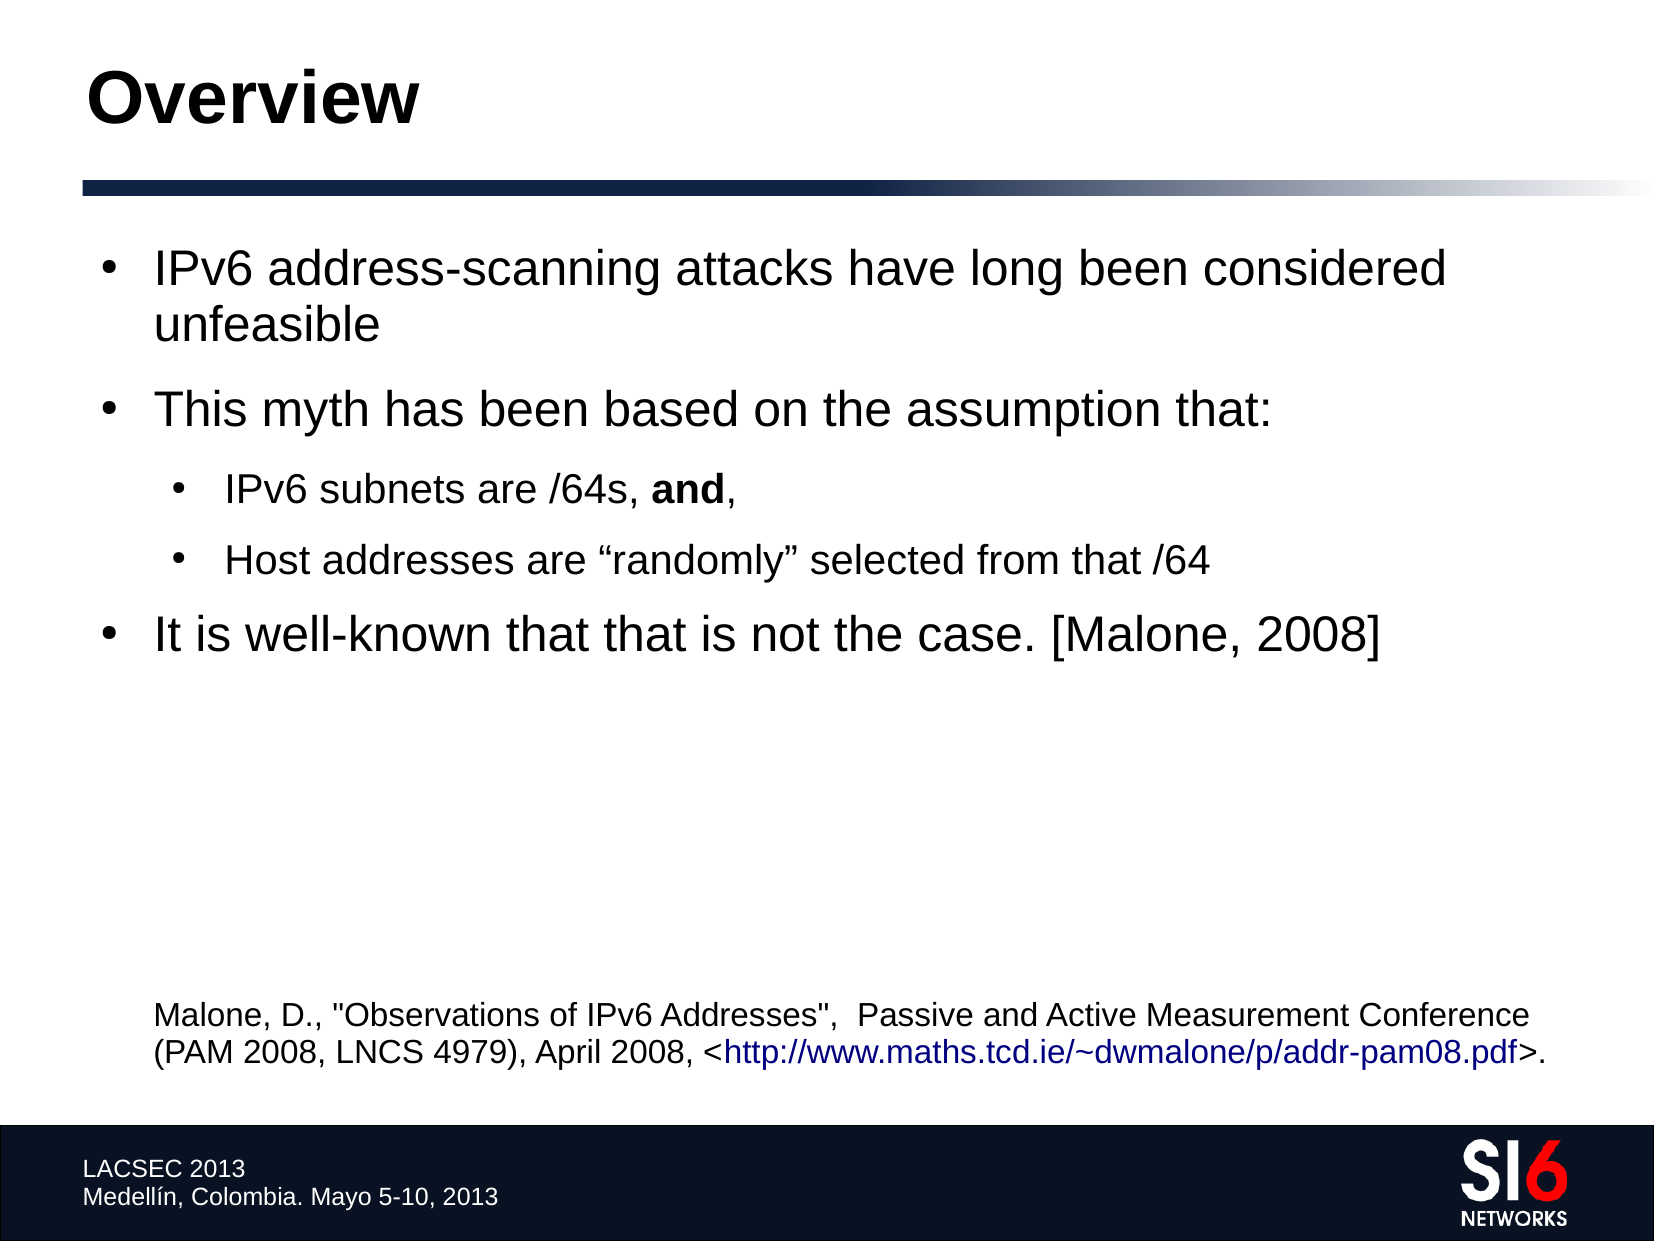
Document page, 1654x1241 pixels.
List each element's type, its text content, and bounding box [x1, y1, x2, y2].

list IPv6 address-scanning attacks have long been considered unfeasible This myth has been based on the assumption that: IPv6 subnets are /64s, and, Host addresses are “randomly” selected from that /64 It is well-known that that is not the case. [Malone, 2008] [82, 240, 1571, 930]
picture [1461, 1139, 1567, 1226]
title Overview [86, 30, 1576, 166]
list Malone, D., "Observations of IPv6 Addresses", Passive and Active Measurement Conference (PAM 2008, LNCS 4979), April 2008, <http://www.maths.tcd.ie/~dwmalone/p/addr-pam08.pdf>. [82, 930, 1571, 1081]
